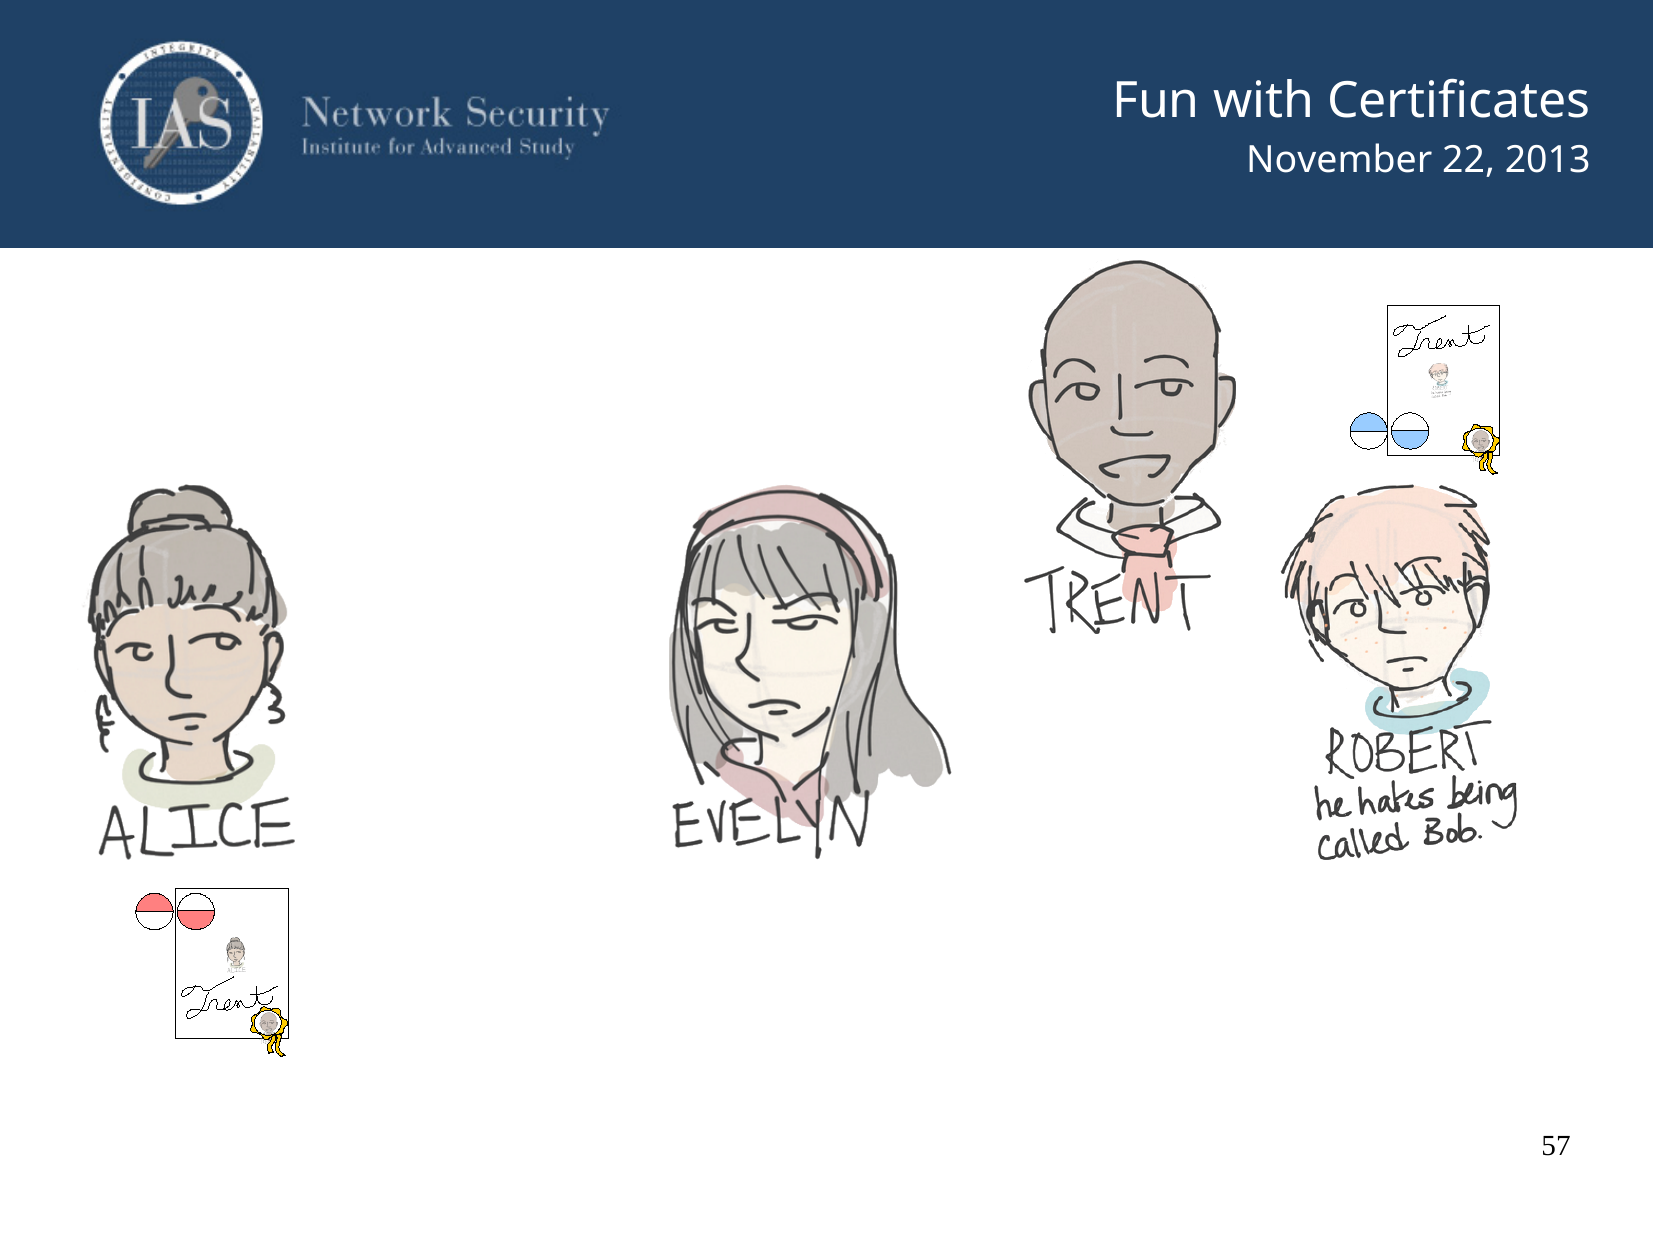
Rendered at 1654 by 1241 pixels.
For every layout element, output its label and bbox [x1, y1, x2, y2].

picture [259, 1035, 271, 1044]
picture [75, 484, 295, 860]
picture [1024, 258, 1236, 634]
picture [1428, 363, 1451, 398]
picture [0, 0, 1653, 248]
picture [1280, 484, 1517, 860]
text_box [1350, 412, 1387, 432]
text_box [250, 1006, 289, 1057]
picture [669, 484, 952, 860]
text_box [135, 893, 174, 912]
text_box [1391, 430, 1429, 450]
text_box [1462, 424, 1500, 475]
picture [225, 937, 246, 973]
text_box [177, 910, 215, 930]
picture [1471, 453, 1483, 462]
picture [259, 1012, 278, 1035]
picture [1471, 430, 1490, 452]
